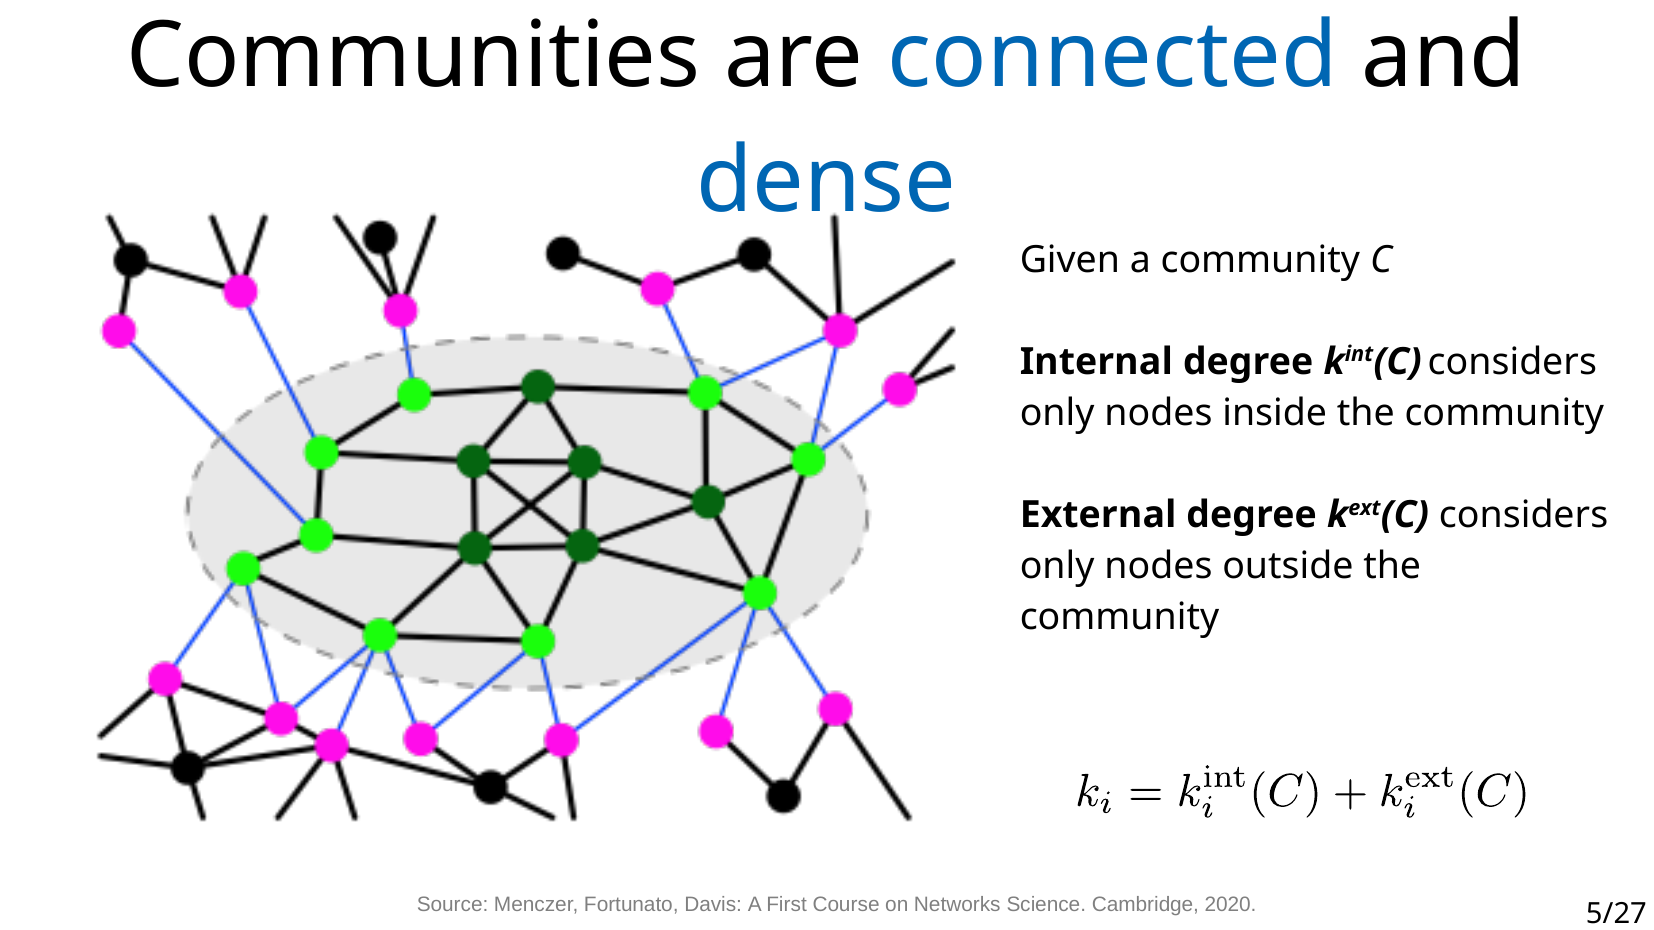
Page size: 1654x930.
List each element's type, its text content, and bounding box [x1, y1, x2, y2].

title Communities are connected and dense [82, 1, 1571, 225]
text_box Given a community C Internal degree kint(C) considers only nodes inside the community External degree kext(C) considers only nodes outside the community [1005, 224, 1636, 706]
picture [82, 203, 964, 835]
picture [1075, 765, 1531, 818]
text_box Source: Menczer, Fortunato, Davis: A First Course on Networks Science. Cambridge, 2020. [304, 885, 1370, 930]
